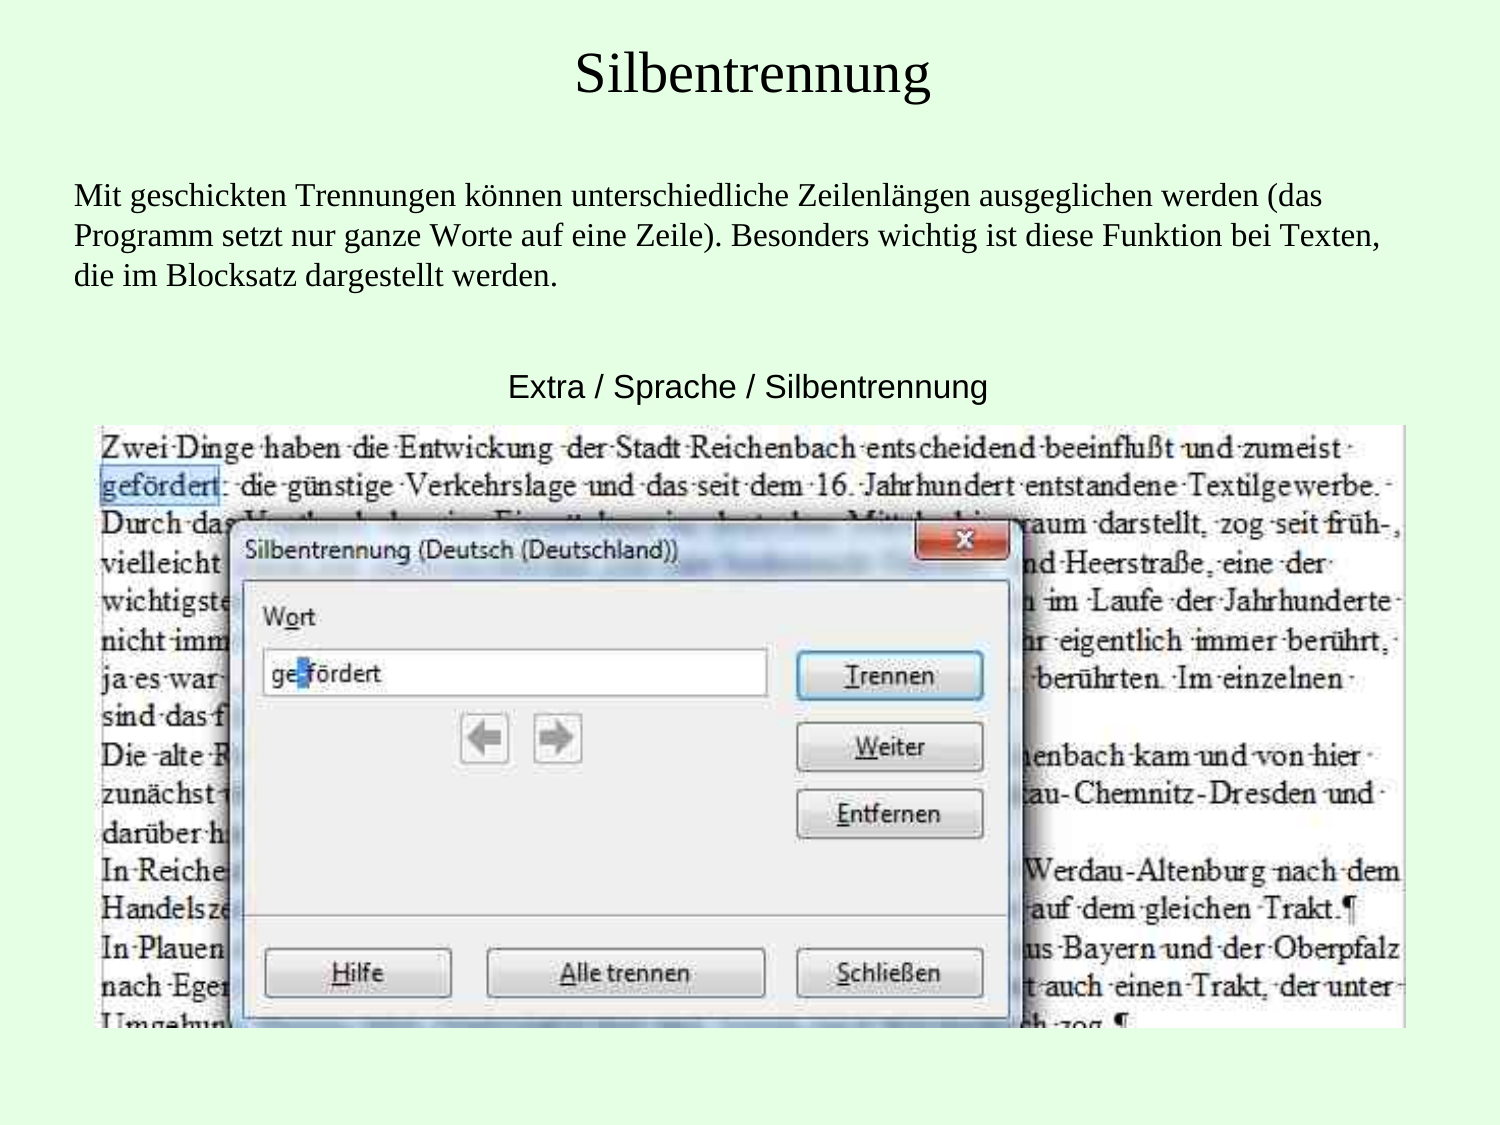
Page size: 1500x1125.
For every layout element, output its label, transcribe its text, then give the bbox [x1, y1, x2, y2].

title Silbentrennung [115, 18, 1391, 119]
text_box Extra / Sprache / Silbentrennung [493, 357, 1005, 414]
text_box Mit geschickten Trennungen können unterschiedliche Zeilenlängen ausgeglichen werden (das Programm setzt nur ganze Worte auf eine Zeile). Besonders wichtig ist diese Funktion bei Texten, die im Blocksatz dargestellt werden. [59, 165, 1418, 301]
picture [94, 425, 1406, 1028]
